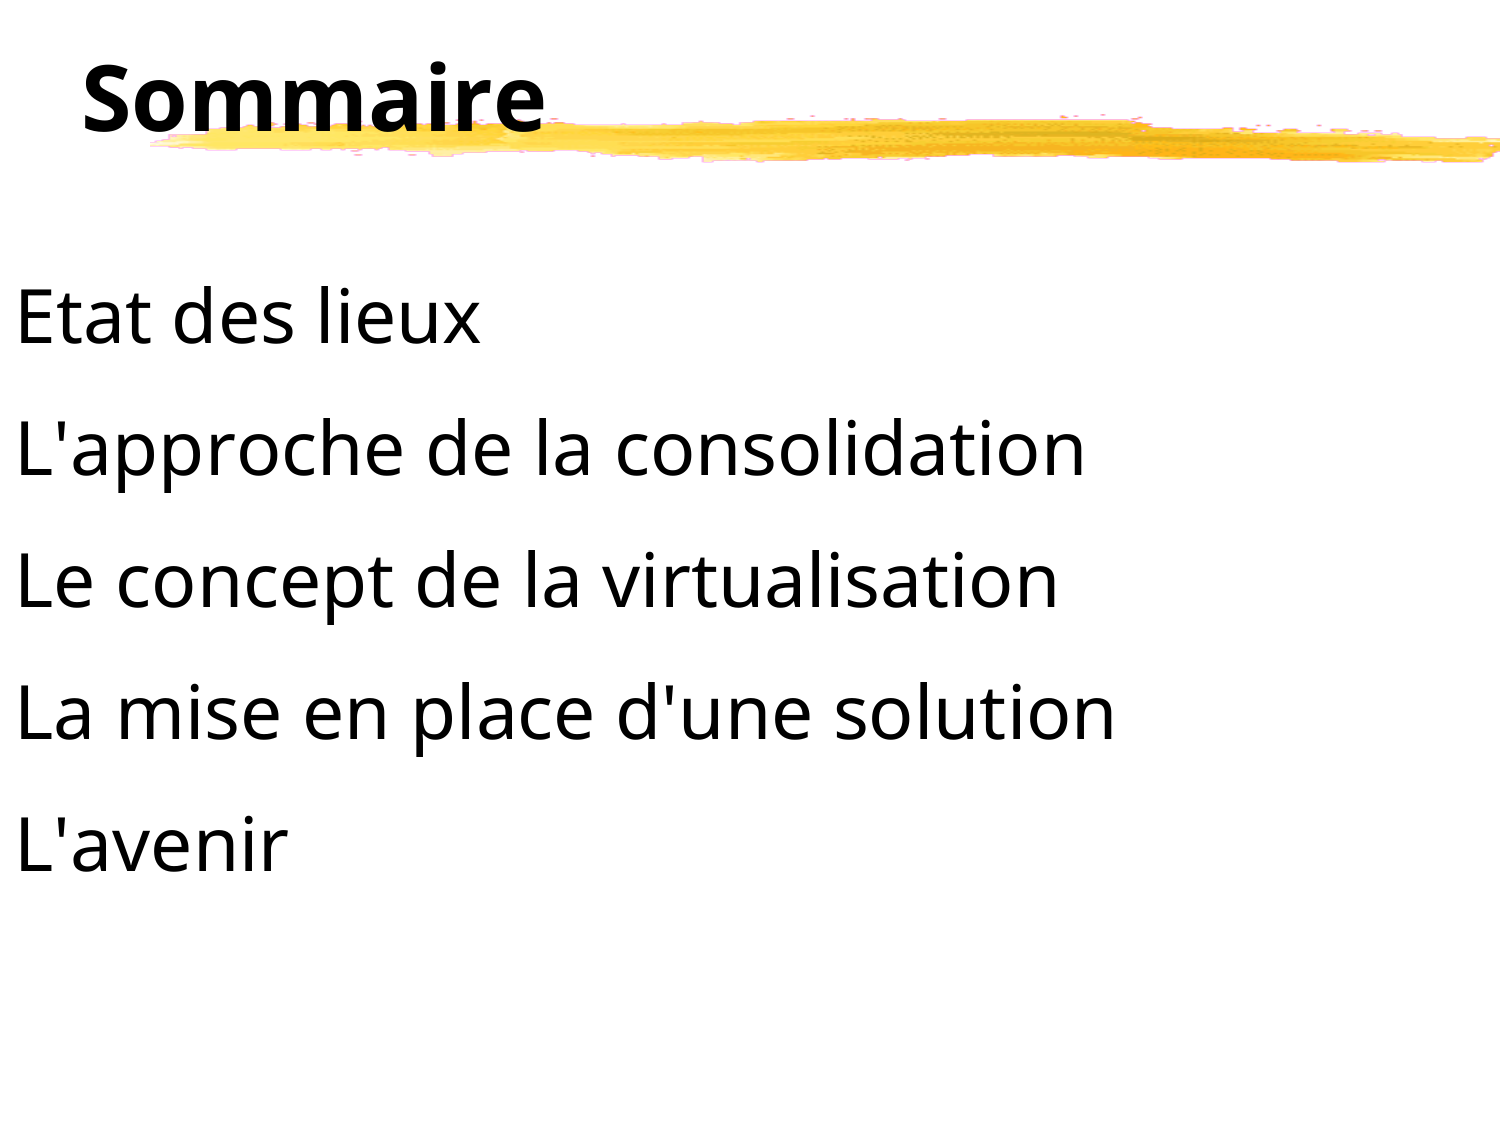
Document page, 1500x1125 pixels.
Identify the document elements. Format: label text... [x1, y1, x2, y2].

picture [150, 109, 1500, 173]
list Etat des lieux L'approche de la consolidation Le concept de la virtualisation La mise en place d'une solution L'avenir [0, 255, 1477, 930]
title Sommaire [66, 15, 1342, 161]
